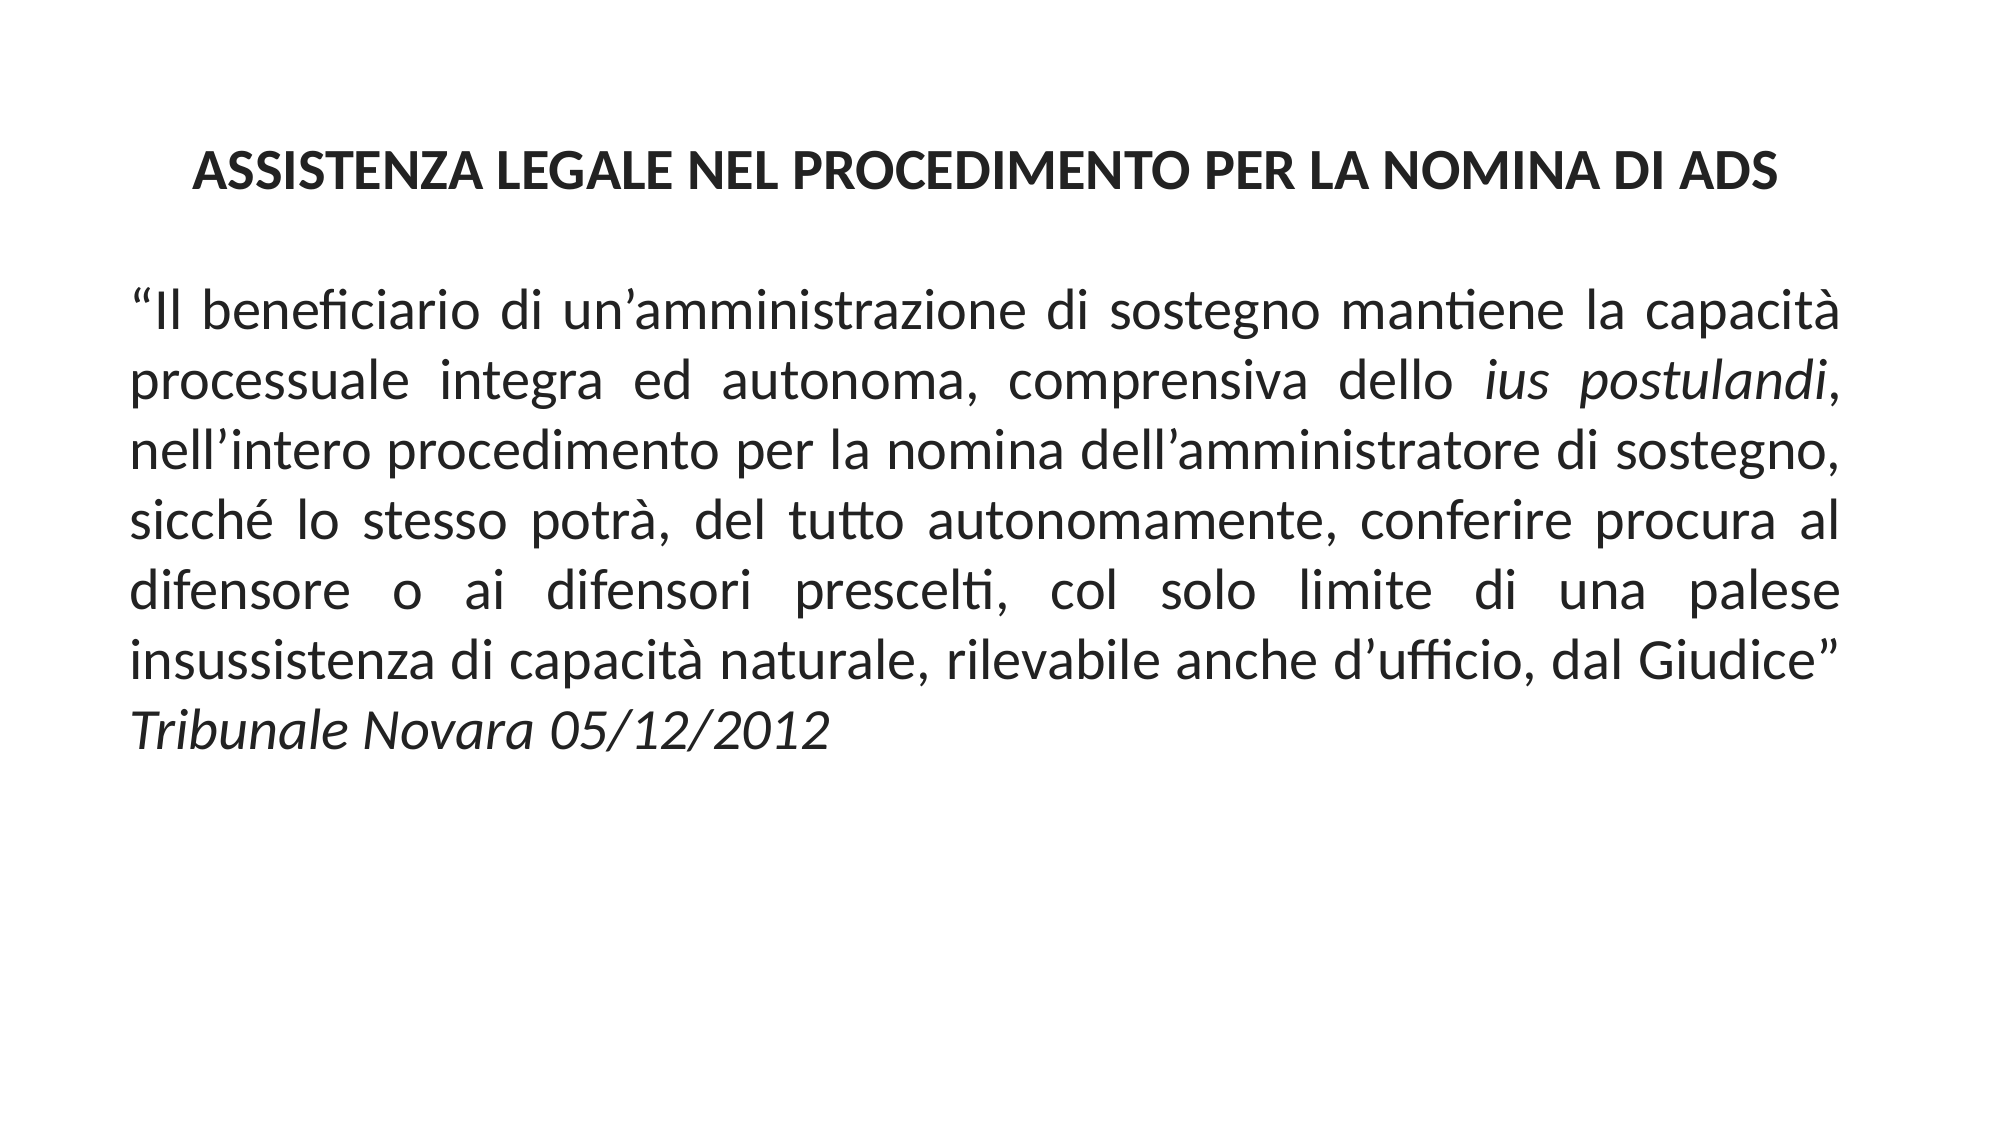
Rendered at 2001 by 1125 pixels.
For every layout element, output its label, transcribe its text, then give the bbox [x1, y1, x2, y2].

text_box ASSISTENZA LEGALE NEL PROCEDIMENTO PER LA NOMINA DI ADS “Il beneficiario di un’amministrazione di sostegno mantiene la capacità processuale integra ed autonoma, comprensiva dello ius postulandi, nell’intero procedimento per la nomina dell’amministratore di sostegno, sicché lo stesso potrà, del tutto autonomamente, conferire procura al difensore o ai difensori prescelti, col solo limite di una palese insussistenza di capacità naturale, rilevabile anche d’ufficio, dal Giudice” Tribunale Novara 05/12/2012 [115, 124, 1887, 769]
